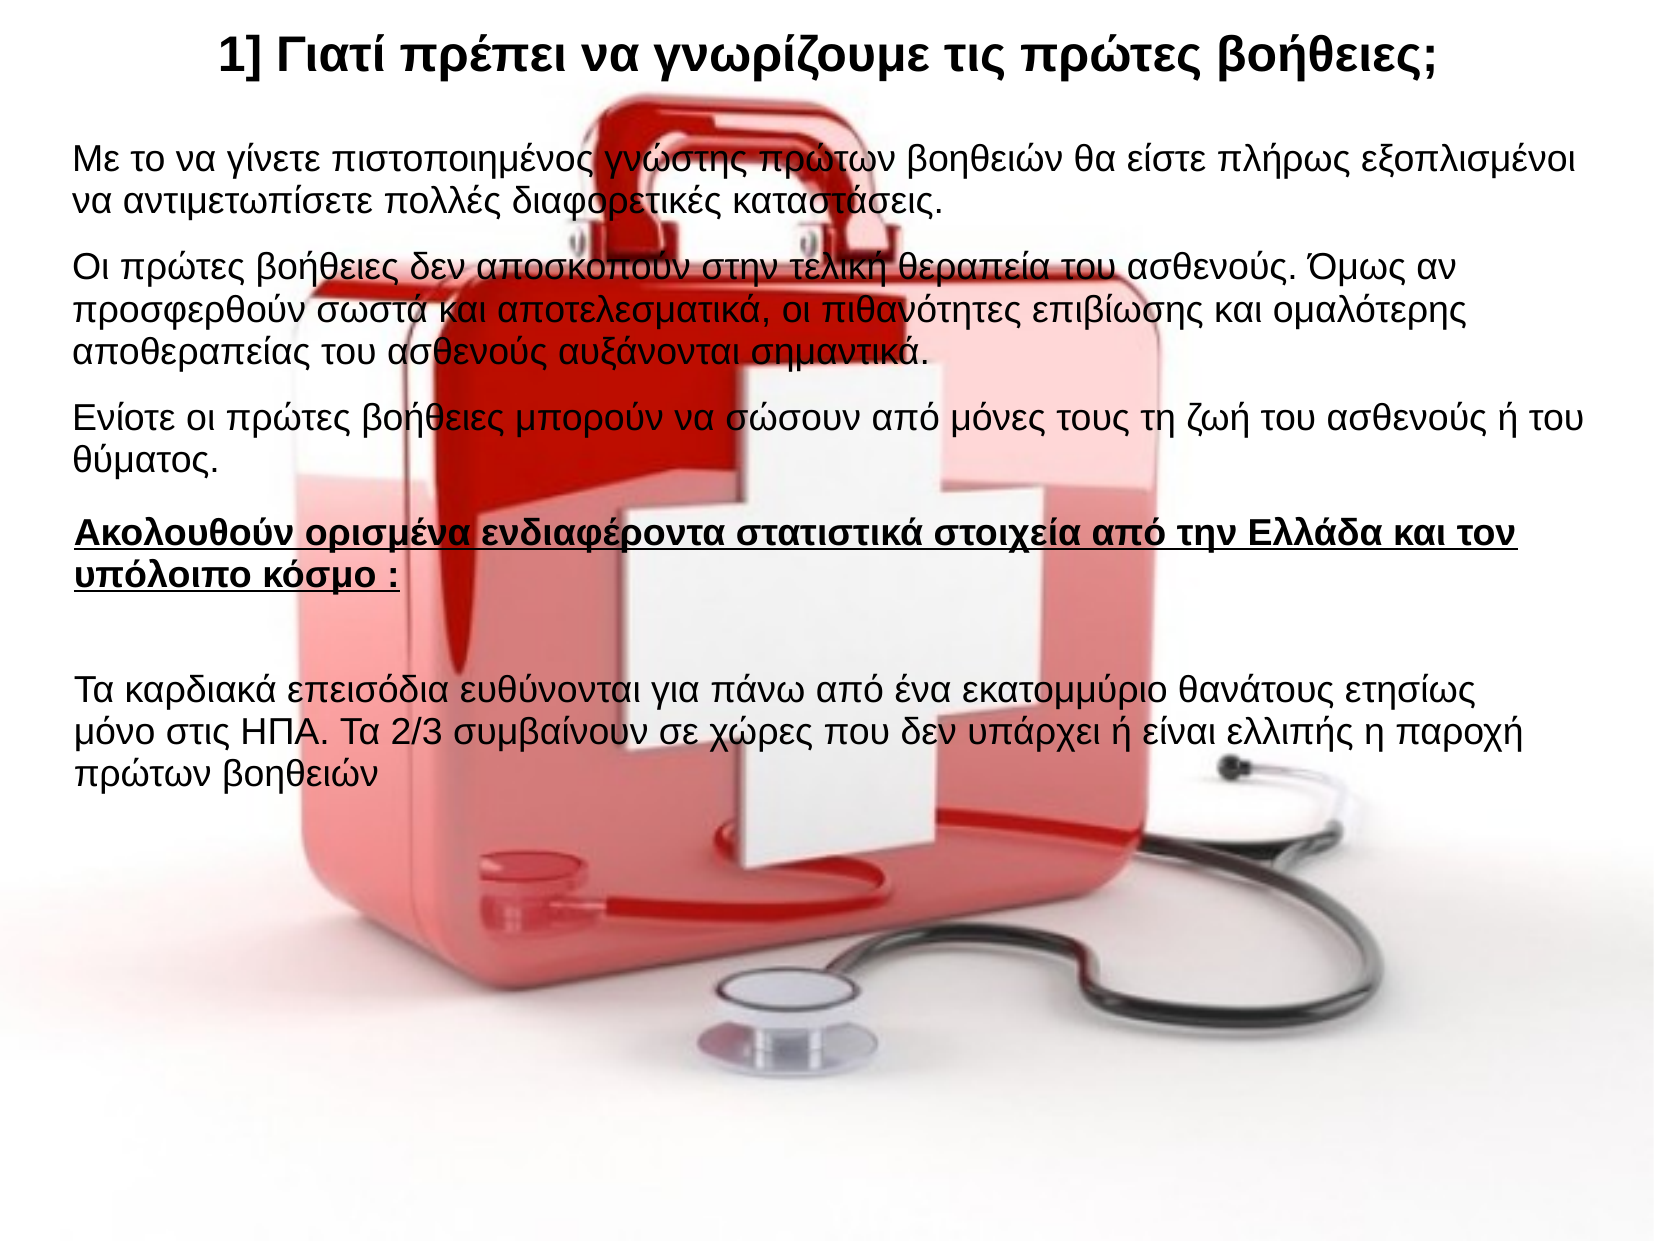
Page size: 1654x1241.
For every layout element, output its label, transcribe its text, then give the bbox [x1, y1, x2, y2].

text_box 1] Γιατί πρέπει να γνωρίζουμε τις πρώτες βοήθειες; [108, 18, 1550, 129]
text_box Τα καρδιακά επεισόδια ευθύνονται για πάνω από ένα εκατομμύριο θανάτους ετησίως μόνο στις ΗΠΑ. Τα 2/3 συμβαίνουν σε χώρες που δεν υπάρχει ή είναι ελλιπής η παροχή πρώτων βοηθειών [59, 661, 1577, 851]
picture [0, 0, 1654, 1241]
text_box Με το να γίνετε πιστοποιημένος γνώστης πρώτων βοηθειών θα είστε πλήρως εξοπλισμένοι να αντιμετωπίσετε πολλές διαφορετικές καταστάσεις. Οι πρώτες βοήθειες δεν αποσκοπούν στην τελική θεραπεία του ασθενούς. Όμως αν προσφερθούν σωστά και αποτελεσματικά, οι πιθανότητες επιβίωσης και ομαλότερης αποθεραπείας του ασθενούς αυξάνονται σημαντικά. Ενίοτε οι πρώτες βοήθειες μπορούν να σώσουν από μόνες τους τη ζωή του ασθενούς ή του θύματος. [57, 129, 1630, 556]
text_box Ακολουθούν ορισμένα ενδιαφέροντα στατιστικά στοιχεία από την Ελλάδα και τον υπόλοιπο κόσμο : [59, 504, 1654, 981]
